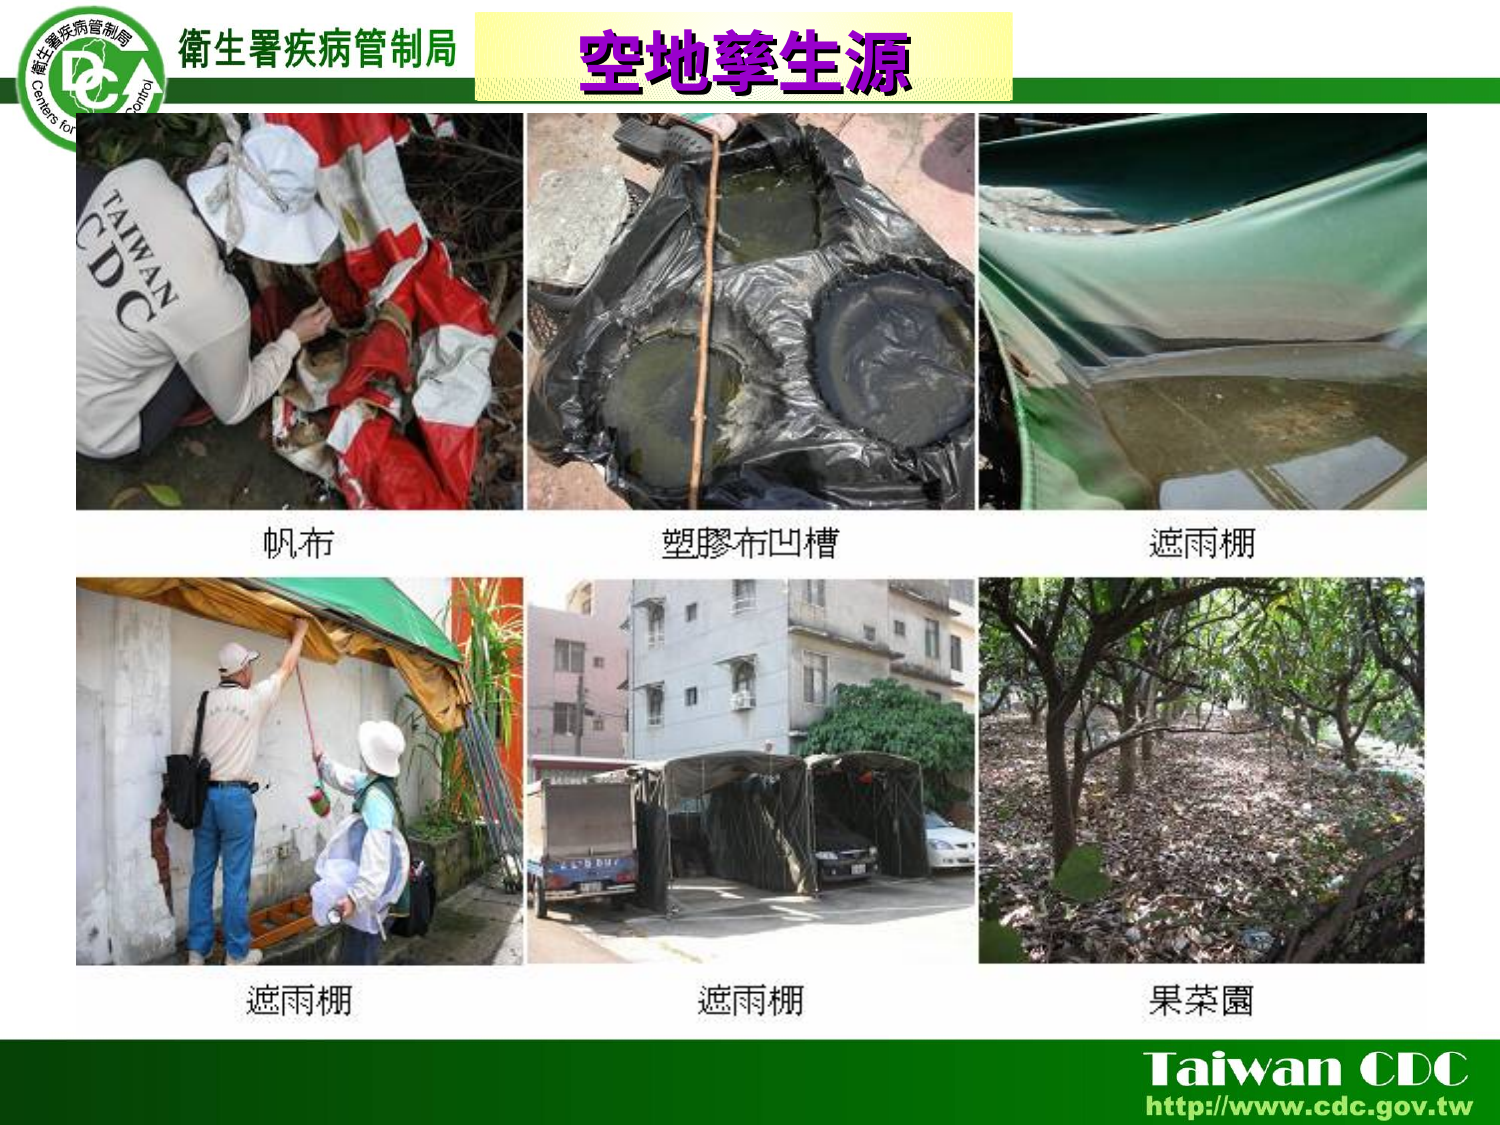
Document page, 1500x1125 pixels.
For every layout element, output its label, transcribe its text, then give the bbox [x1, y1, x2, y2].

text_box [1175, 987, 1488, 1063]
picture [76, 113, 1427, 1035]
text_box 空地孳生源 [475, 13, 1013, 100]
